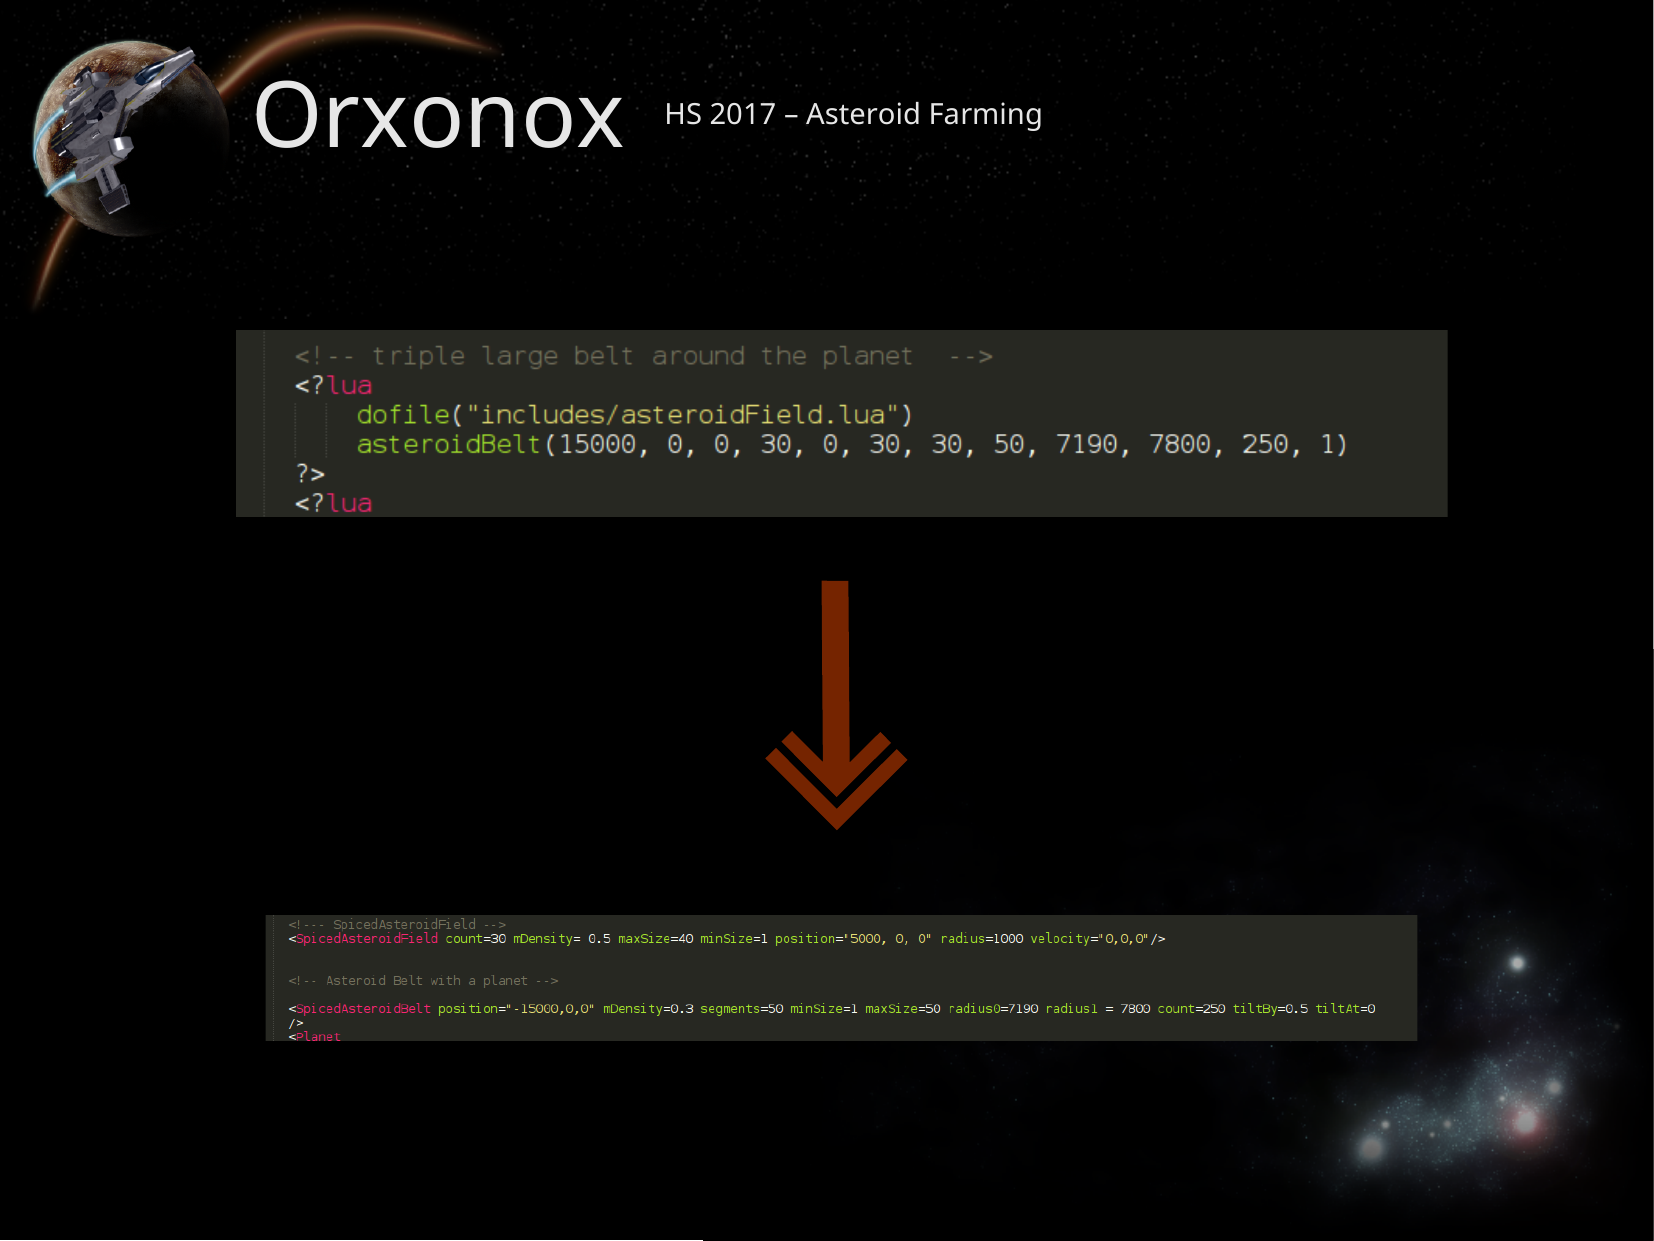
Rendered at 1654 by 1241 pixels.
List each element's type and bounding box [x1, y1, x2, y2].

picture [265, 572, 1654, 1241]
picture [0, 0, 1607, 517]
